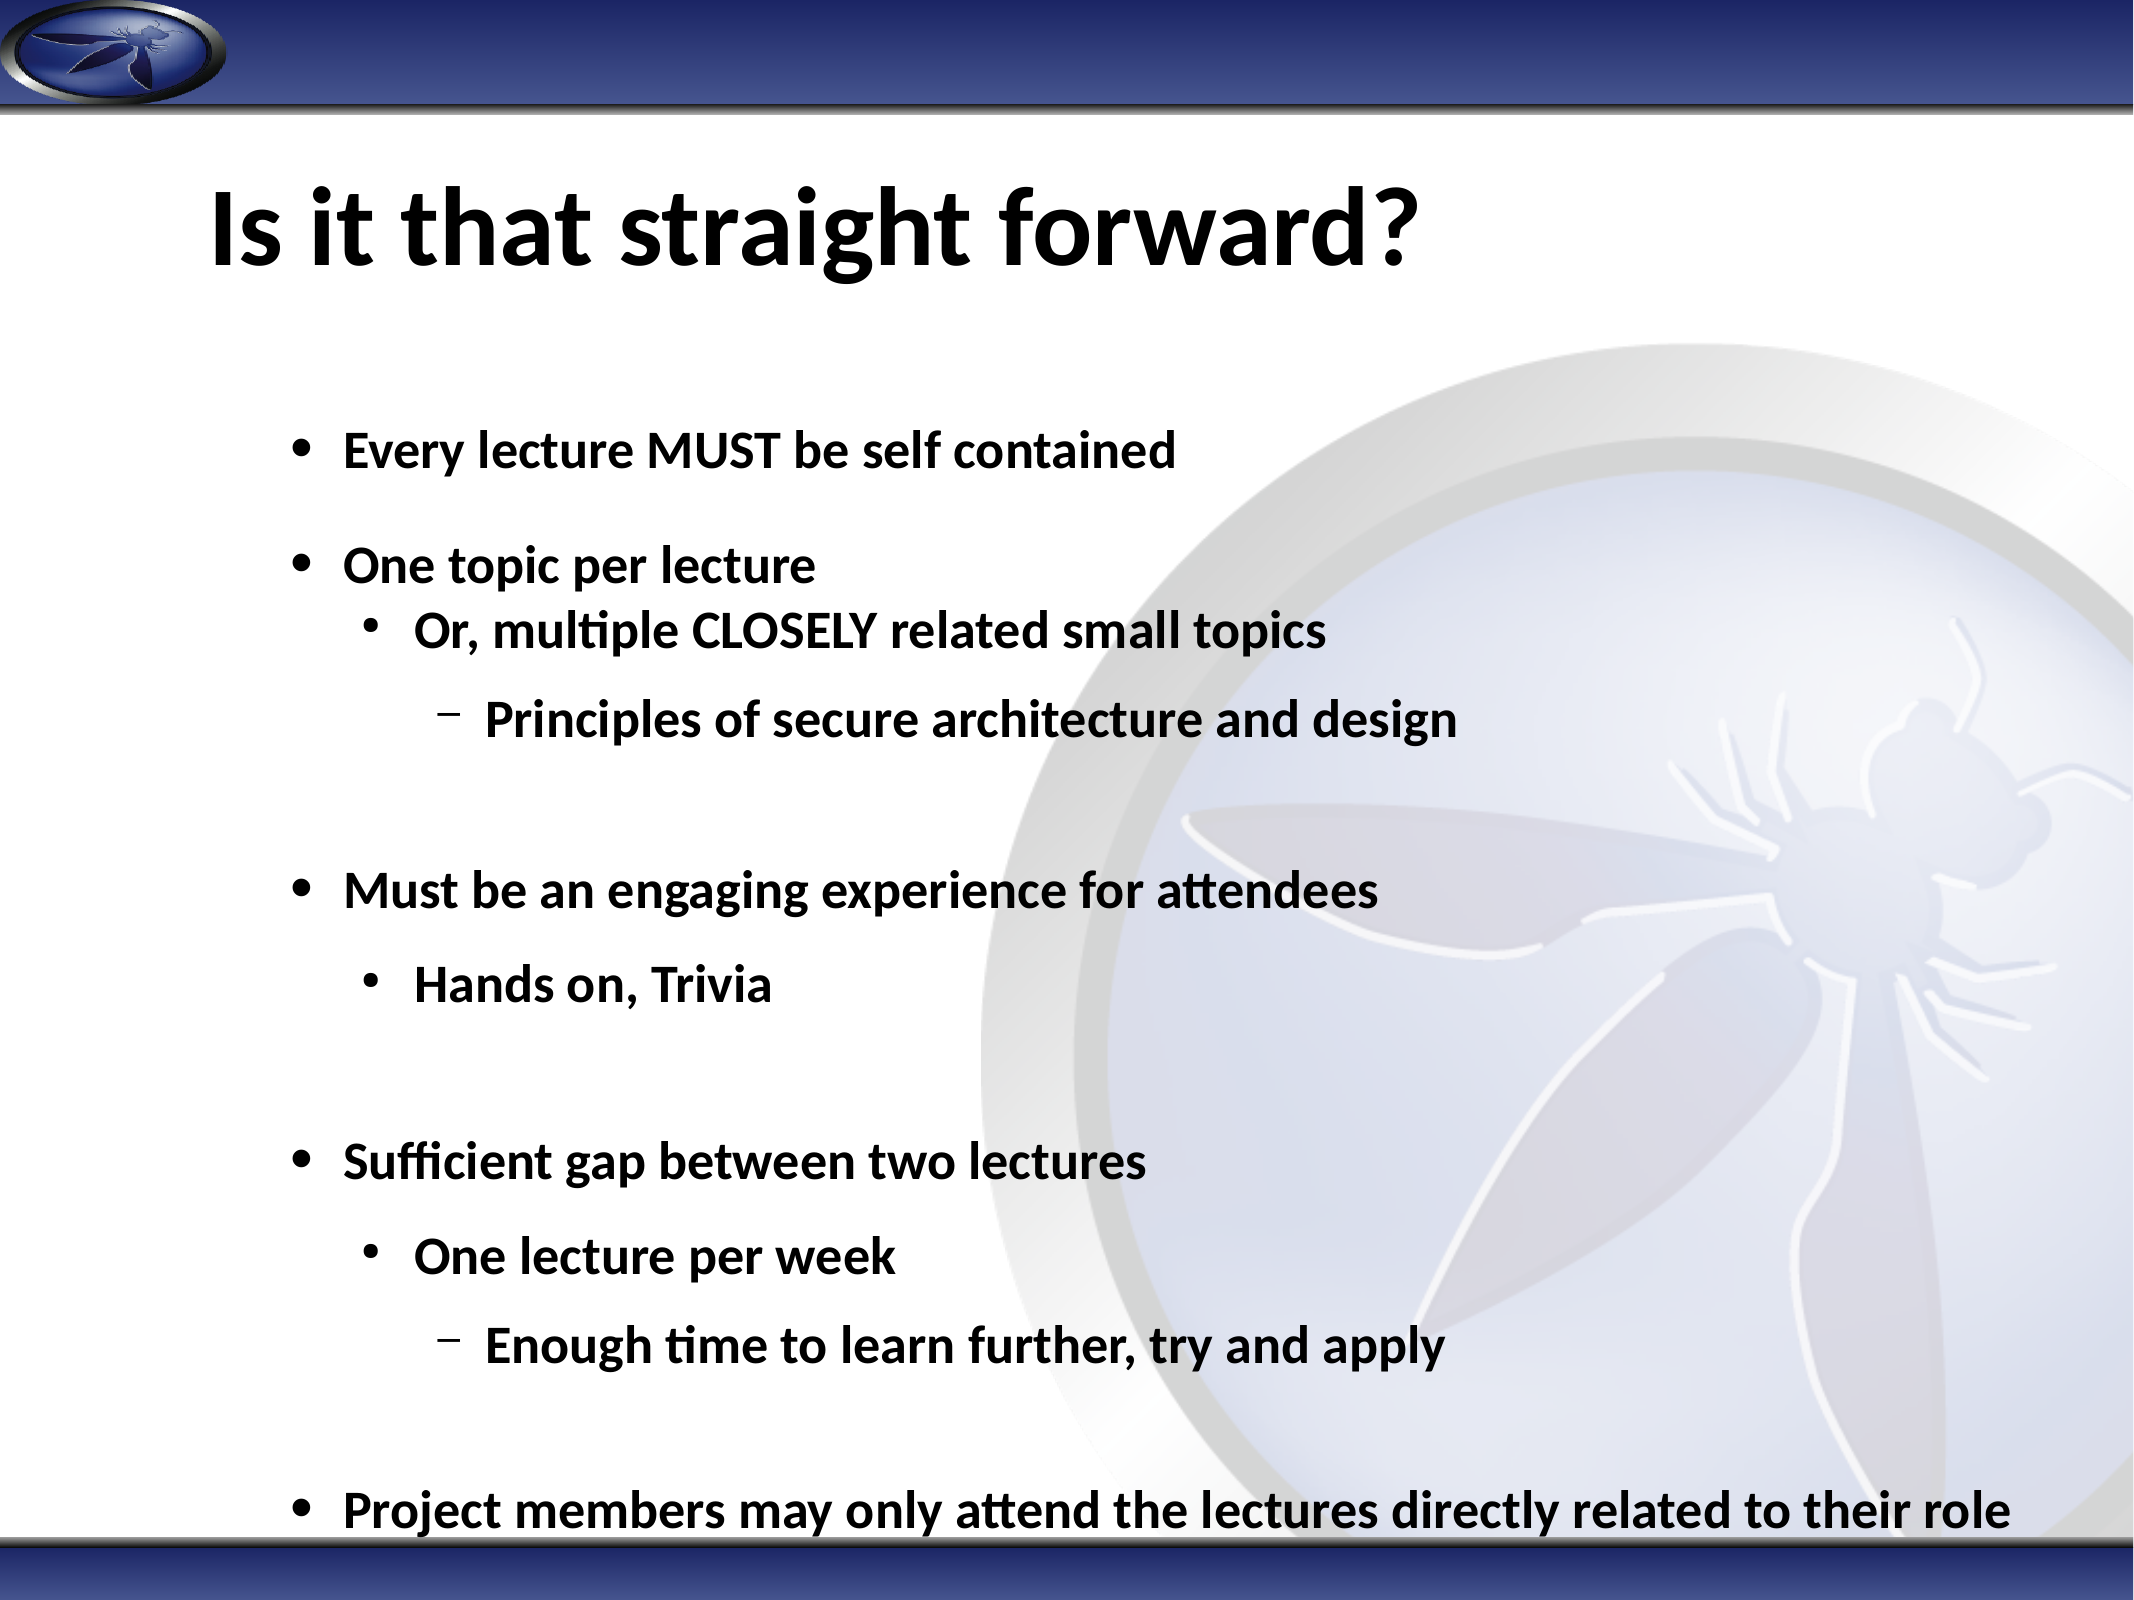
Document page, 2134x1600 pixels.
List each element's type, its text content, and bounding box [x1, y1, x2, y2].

picture [981, 339, 2134, 1600]
title Is it that straight forward? [208, 125, 1925, 350]
list Every lecture MUST be self contained One topic per lecture Or, multiple CLOSELY related small topics Principles of secure architecture and design Must be an engaging experience for attendees Hands on, Trivia Sufficient gap between two lectures One lecture per week Enough time to learn further, try and apply Project members may only attend the lectures directly related to their role [213, 407, 2038, 1447]
picture [0, 0, 228, 104]
